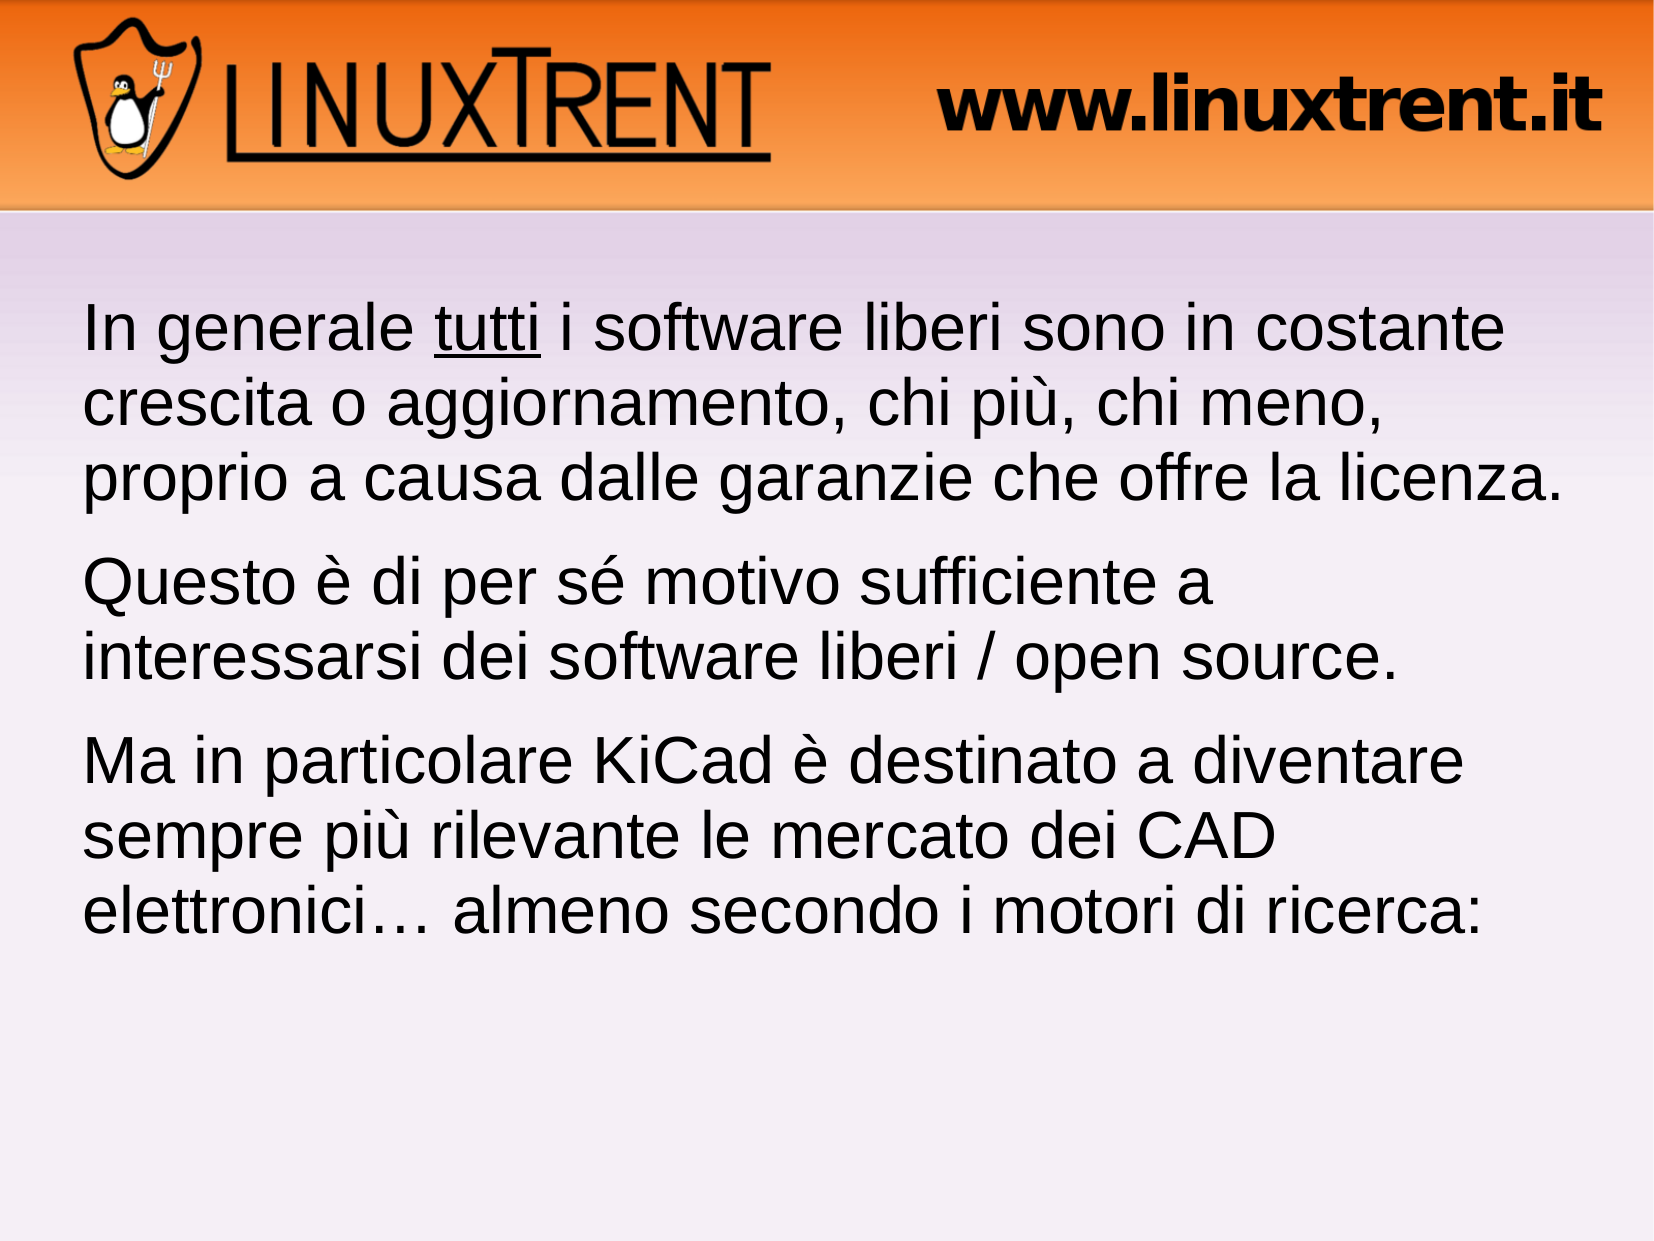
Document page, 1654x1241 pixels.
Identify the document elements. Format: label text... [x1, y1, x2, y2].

list In generale tutti i software liberi sono in costante crescita o aggiornamento, chi più, chi meno, proprio a causa dalle garanzie che offre la licenza. Questo è di per sé motivo sufficiente a interessarsi dei software liberi / open source. Ma in particolare KiCad è destinato a diventare sempre più rilevante le mercato dei CAD elettronici… almeno secondo i motori di ricerca: [82, 290, 1571, 1109]
picture [0, 0, 1654, 1241]
